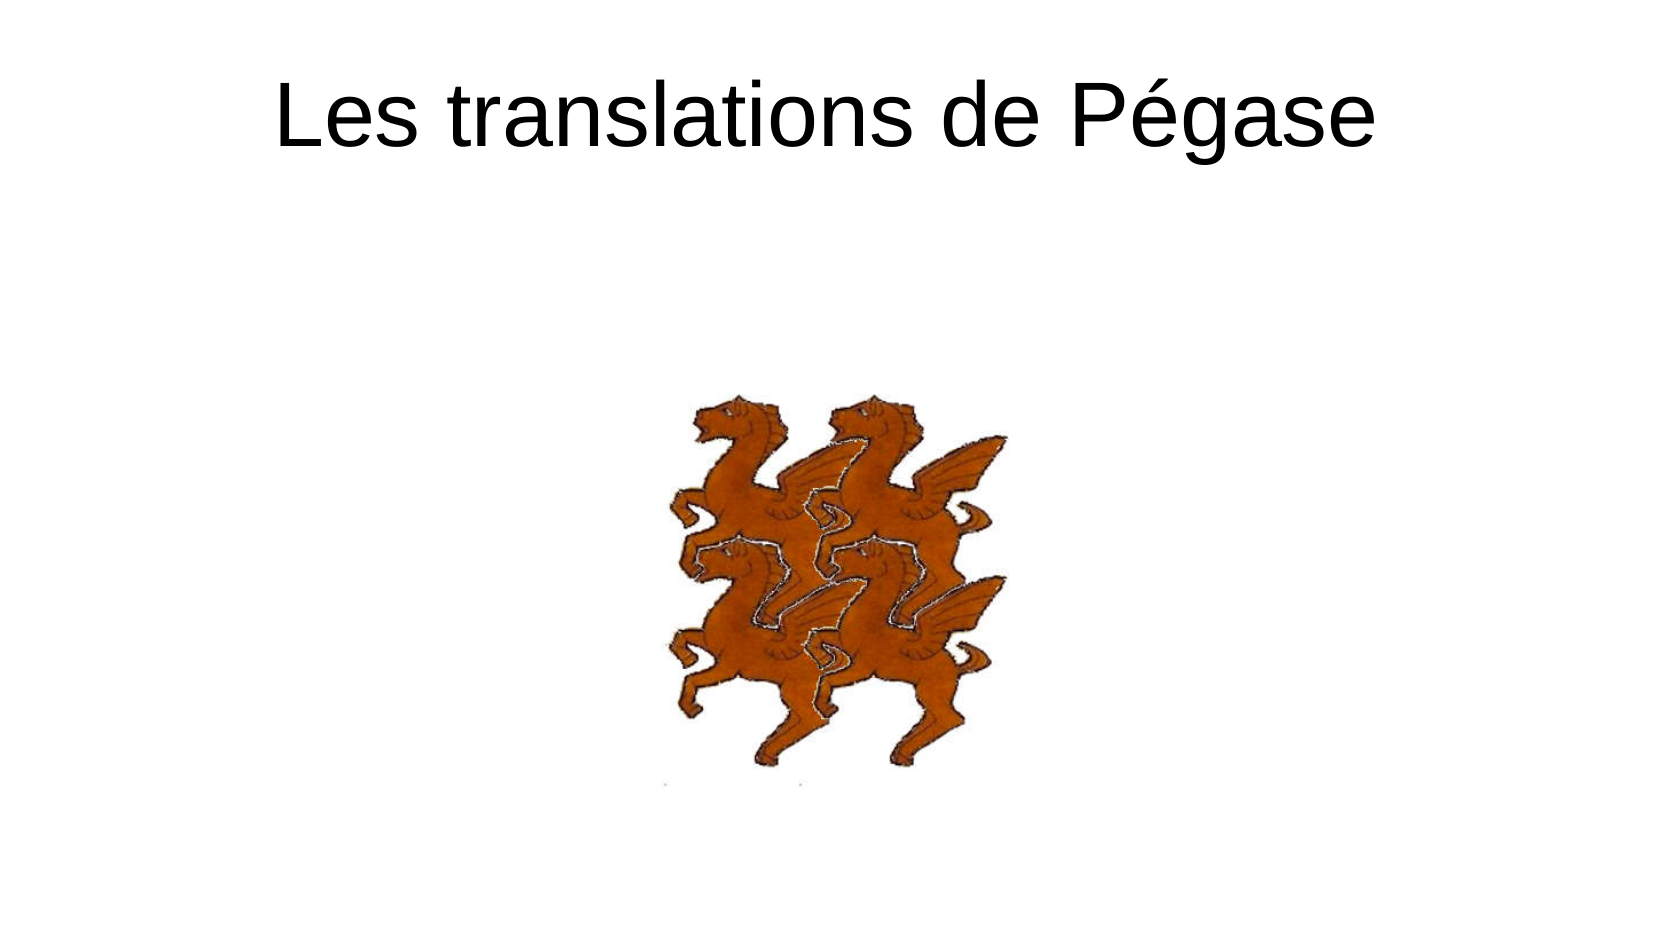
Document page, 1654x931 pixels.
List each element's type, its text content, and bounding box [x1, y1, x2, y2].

picture [560, 330, 1111, 827]
title Les translations de Pégase [82, 37, 1571, 193]
